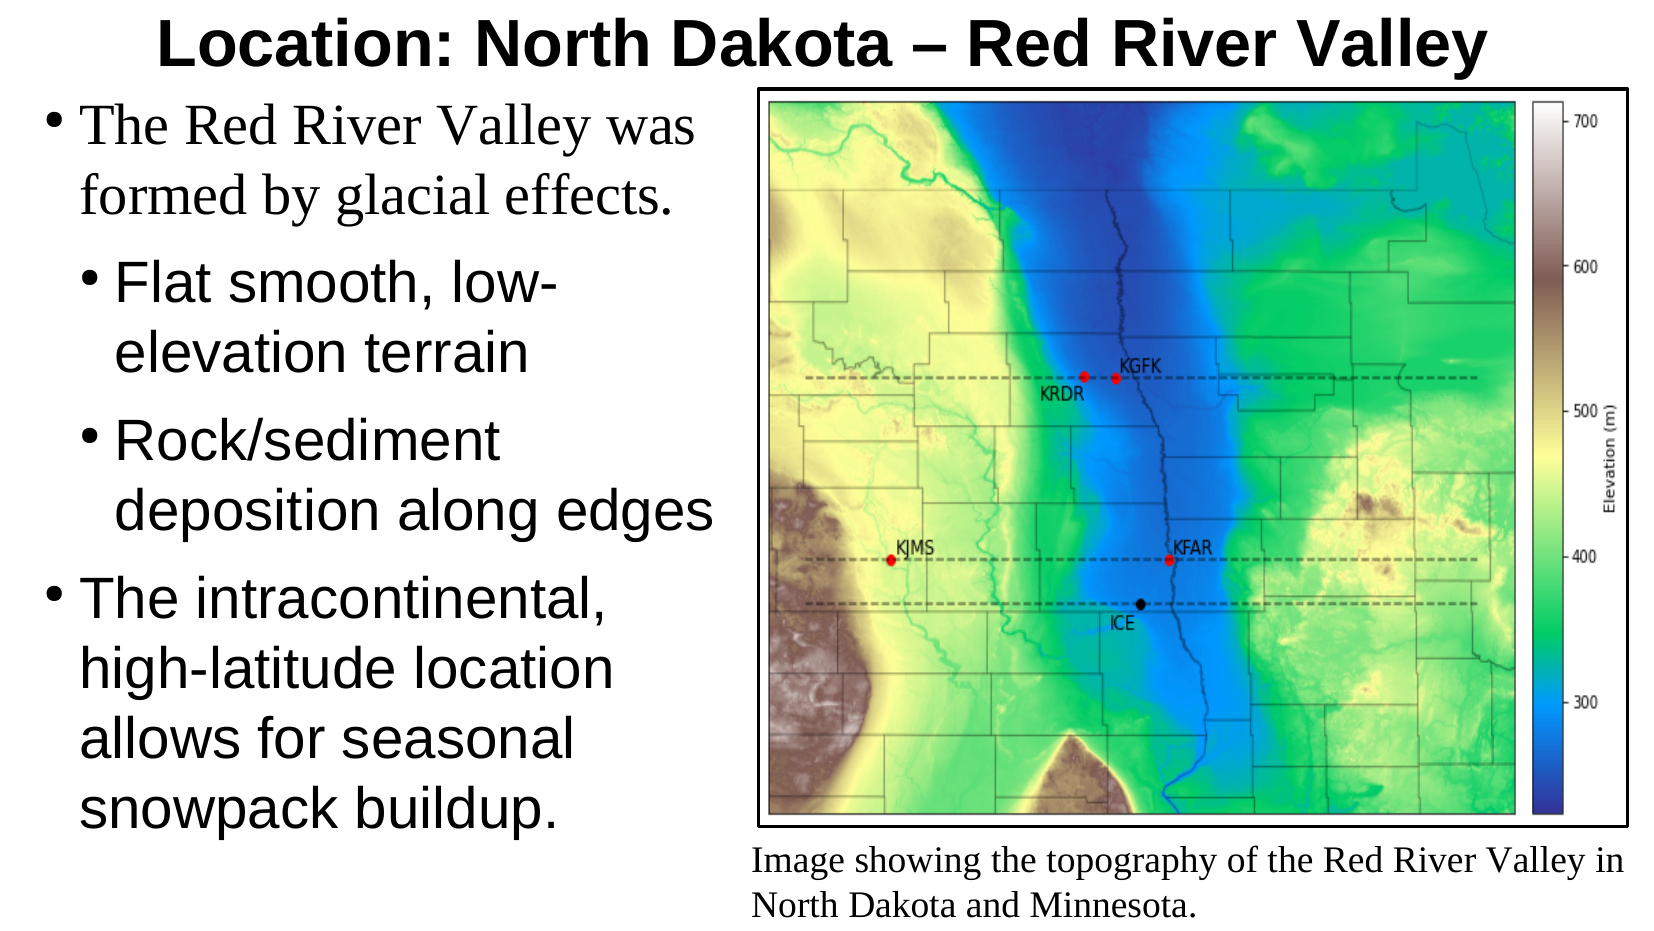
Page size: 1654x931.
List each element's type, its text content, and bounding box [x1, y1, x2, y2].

text_box Image showing the topography of the Red River Valley in North Dakota and Minnesota. [732, 836, 1645, 925]
title Location: North Dakota – Red River Valley [0, 0, 1651, 85]
text_box The Red River Valley was formed by glacial effects. Flat smooth, low-elevation terrain Rock/sediment deposition along edges The intracontinental, high-latitude location allows for seasonal snowpack buildup. [10, 79, 751, 848]
picture [759, 90, 1627, 826]
